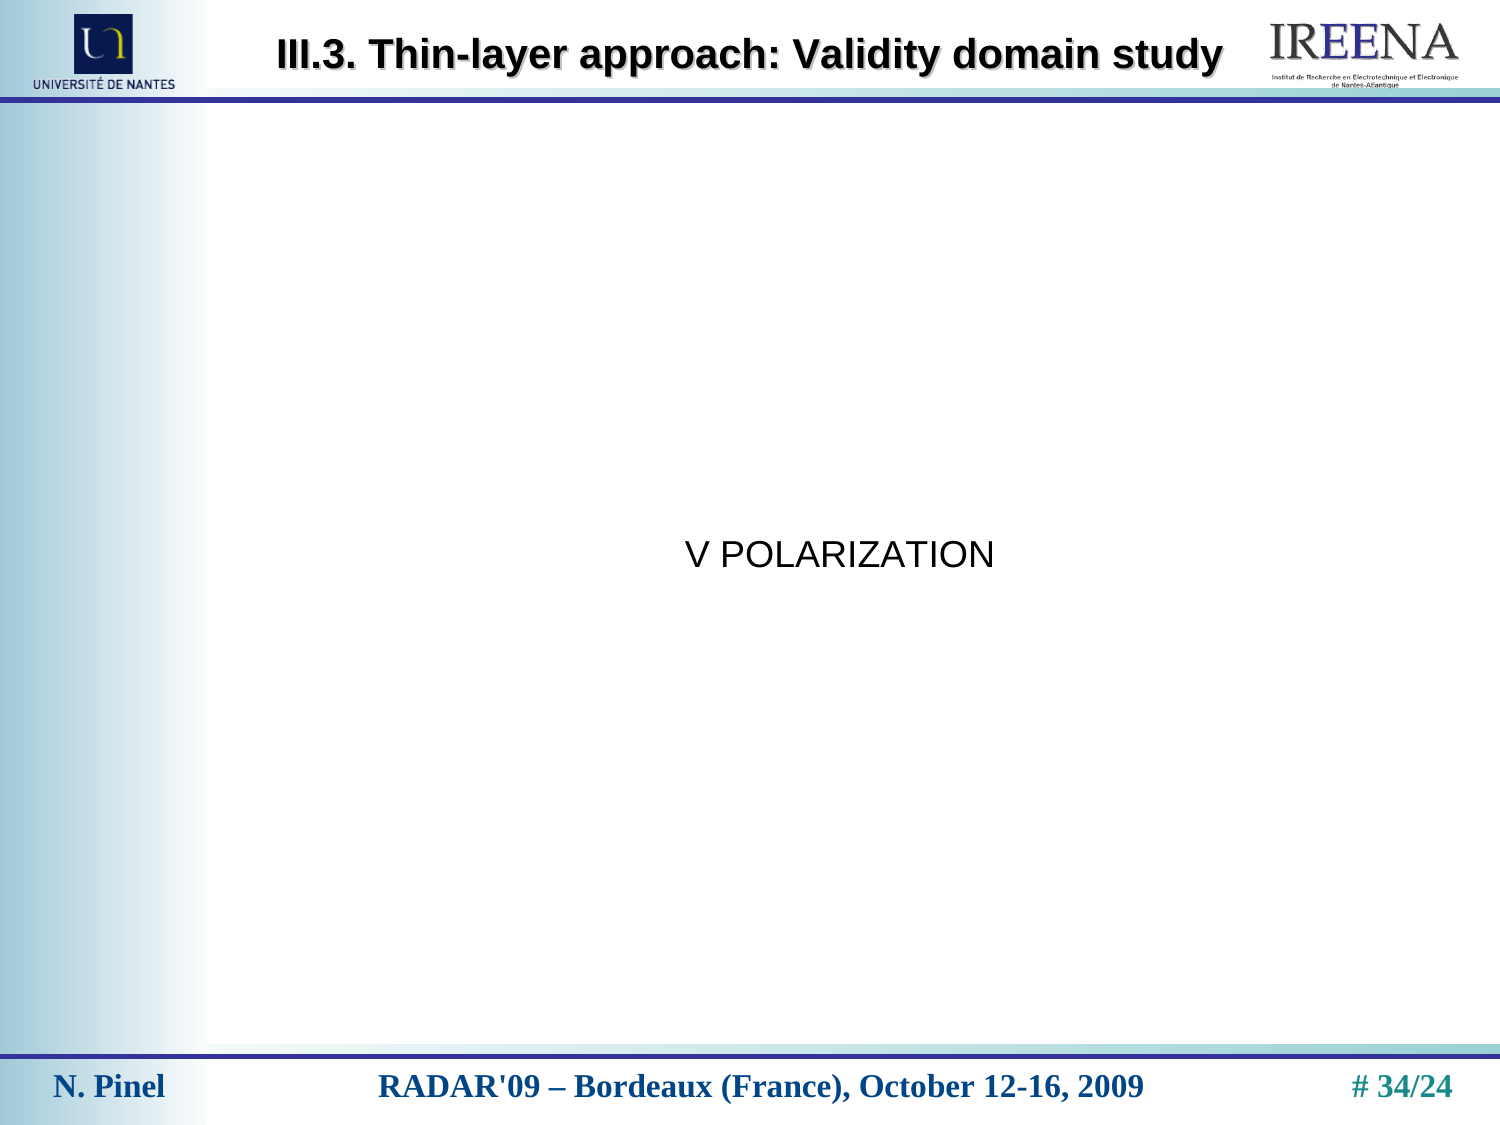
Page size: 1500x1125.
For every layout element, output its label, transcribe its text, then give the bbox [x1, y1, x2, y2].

title III.3. Thin-layer approach: Validity domain study [75, 23, 1426, 103]
picture [29, 14, 178, 95]
text_box V POLARIZATION [669, 525, 1011, 583]
picture [1426, 23, 1459, 89]
